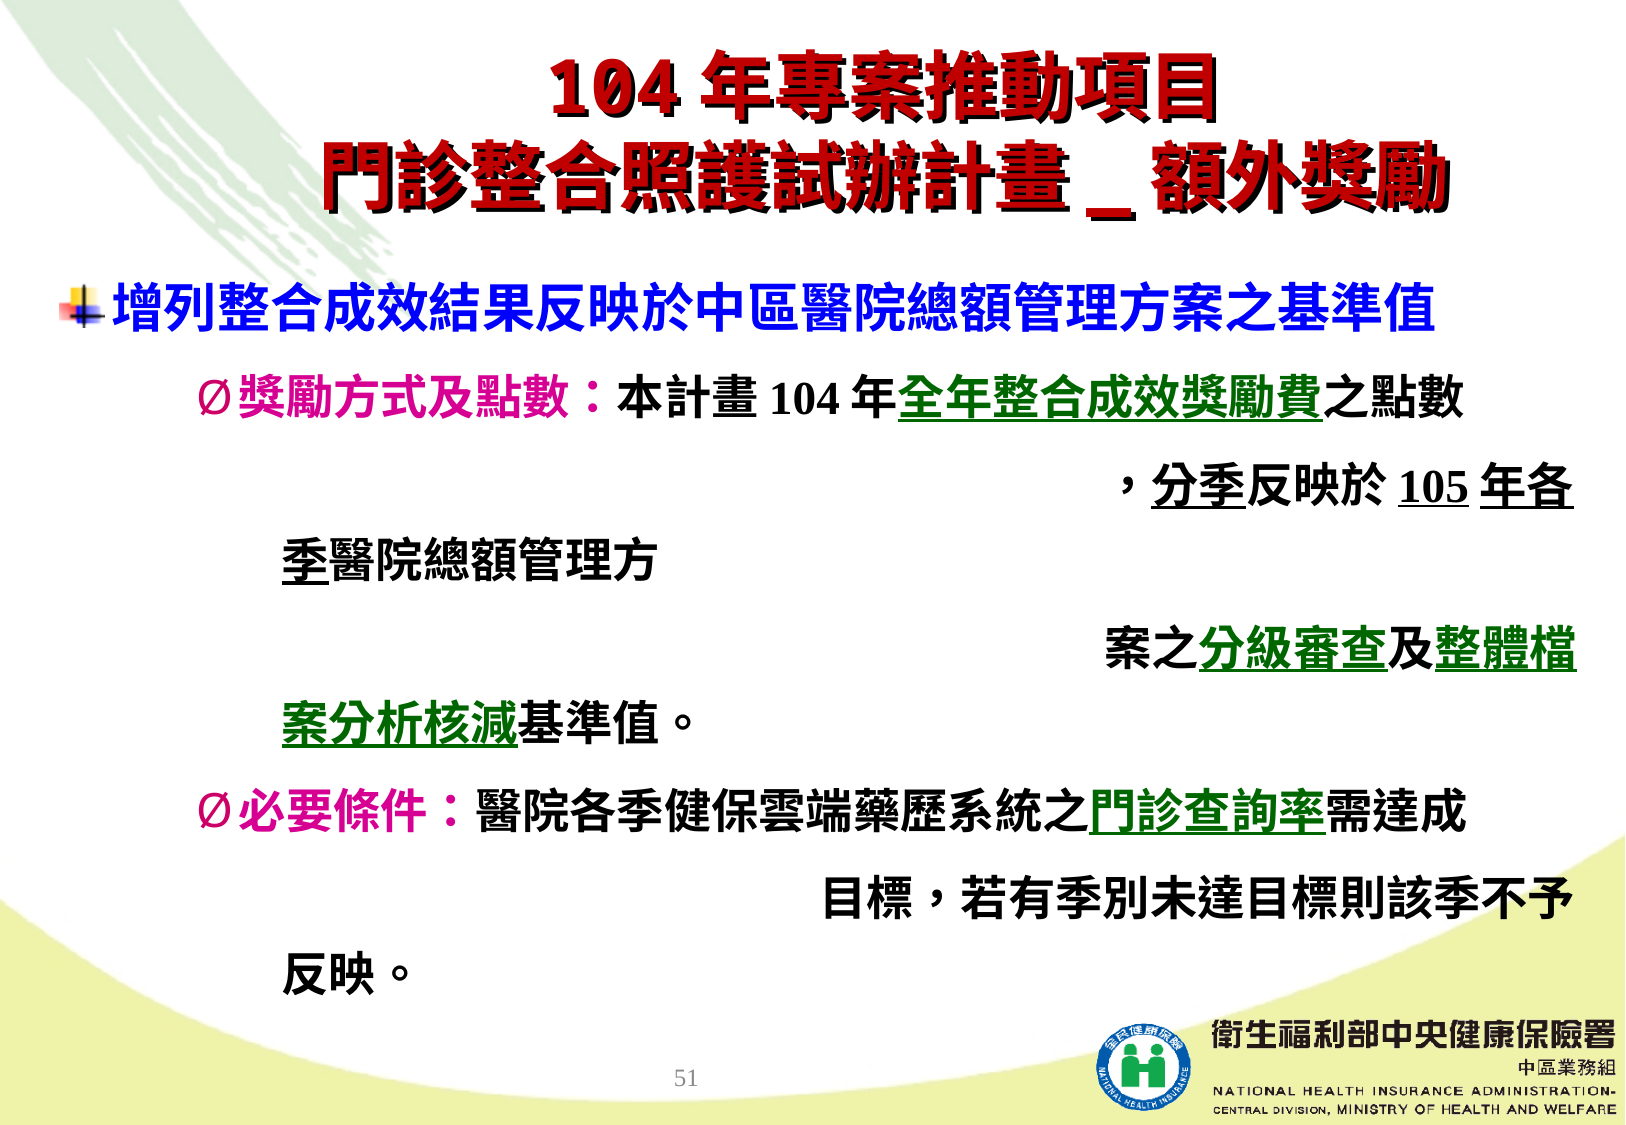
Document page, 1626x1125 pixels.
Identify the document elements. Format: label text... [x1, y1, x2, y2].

list 增列整合成效結果反映於中區醫院總額管理方案之基準值 獎勵方式及點數：本計畫104年全年整合成效獎勵費之點數 ，分季反映於105年各季醫院總額管理方 案之分級審查及整體檔案分析核減基準值。 必要條件：醫院各季健保雲端藥歷系統之門診查詢率需達成 目標，若有季別未達目標則該季不予反映。 [44, 278, 1625, 1012]
title 104年專案推動項目 門診整合照護試辦計畫_額外獎勵 [153, 31, 1616, 219]
text_box [658, 1046, 1039, 1107]
